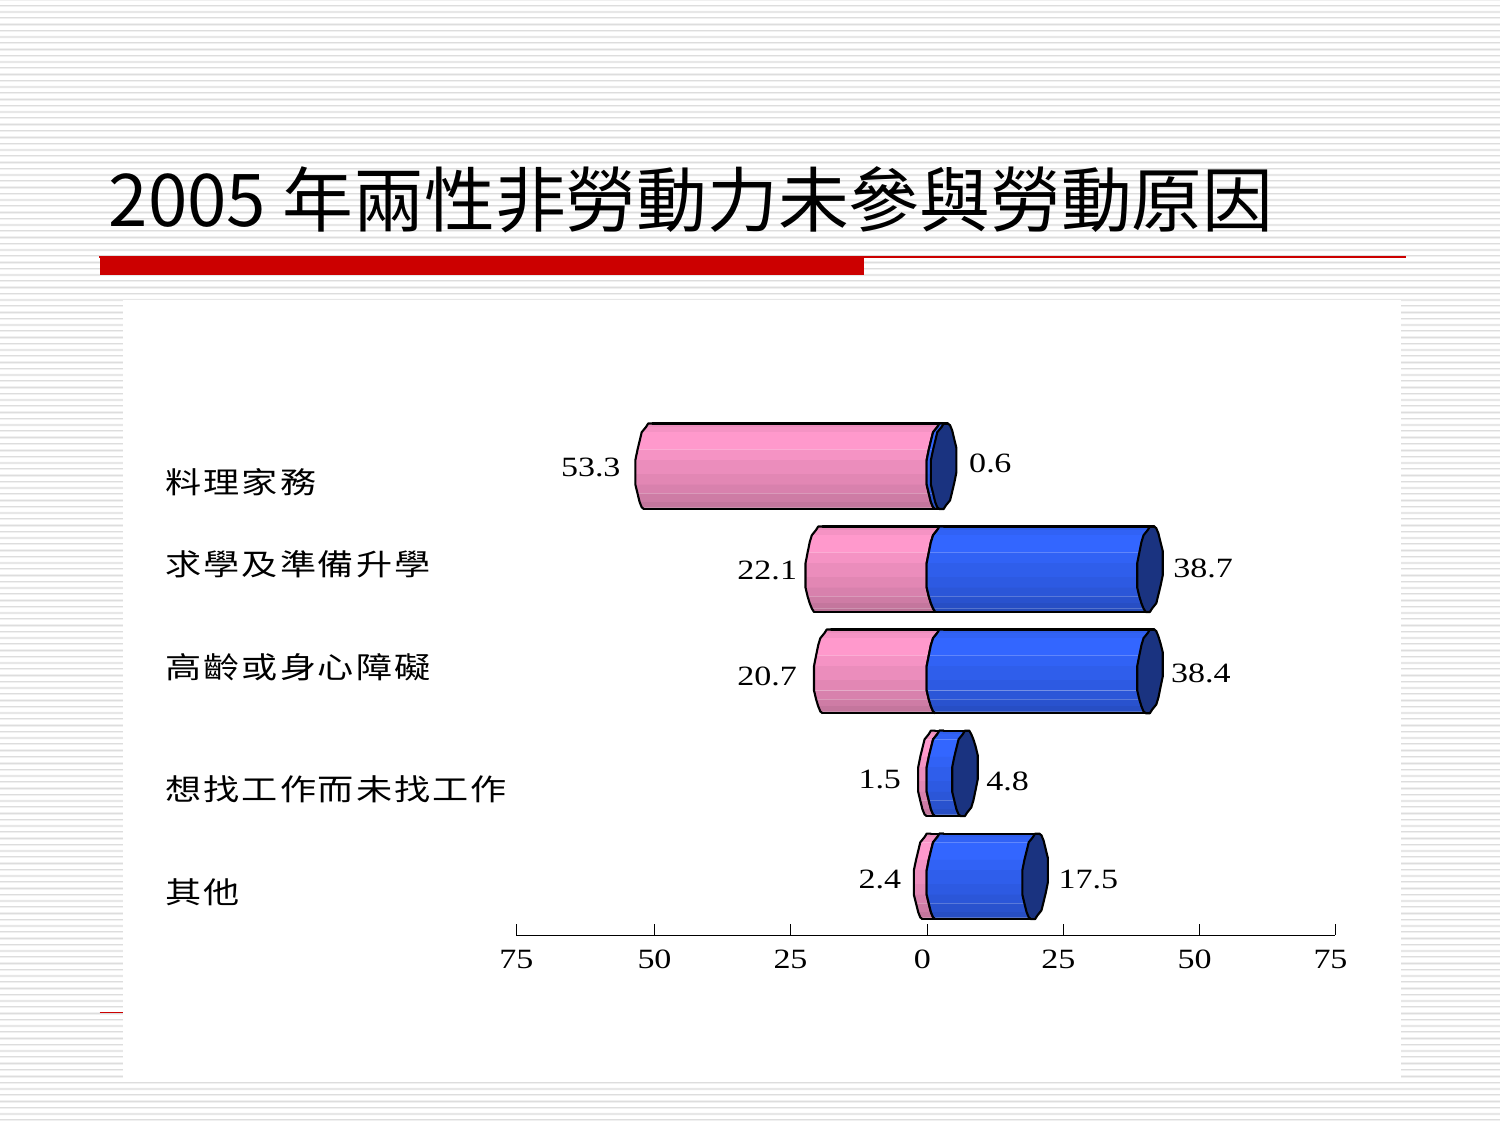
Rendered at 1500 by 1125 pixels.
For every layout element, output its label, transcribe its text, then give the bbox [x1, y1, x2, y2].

picture [0, 0, 1500, 1125]
title 2005年兩性非勞動力未參與勞動原因 [94, 50, 1407, 250]
